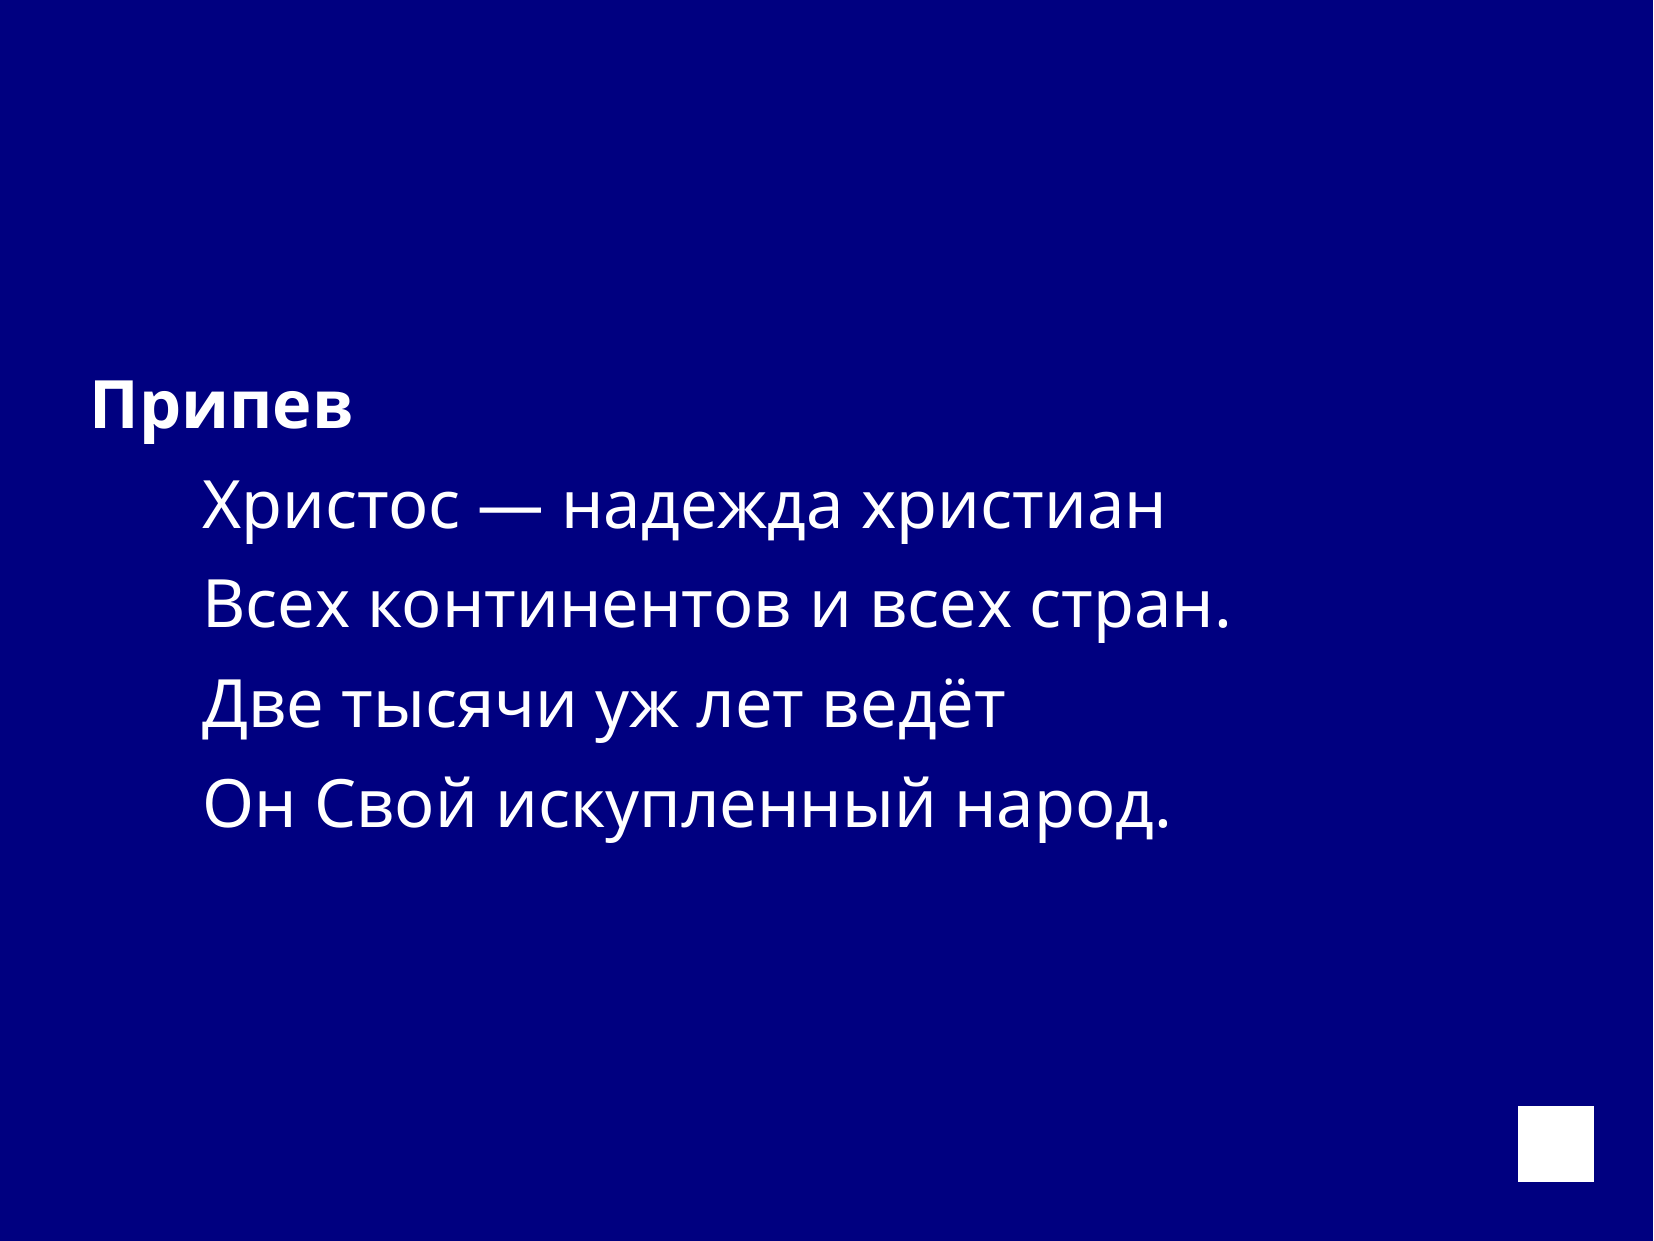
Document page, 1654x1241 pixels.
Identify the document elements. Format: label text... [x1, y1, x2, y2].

text_box [1518, 1106, 1594, 1182]
text_box Припев Христос — надежда христиан Всех континентов и всех стран. Две тысячи уж лет ведёт Он Свой искупленный народ. [75, 150, 1576, 1163]
